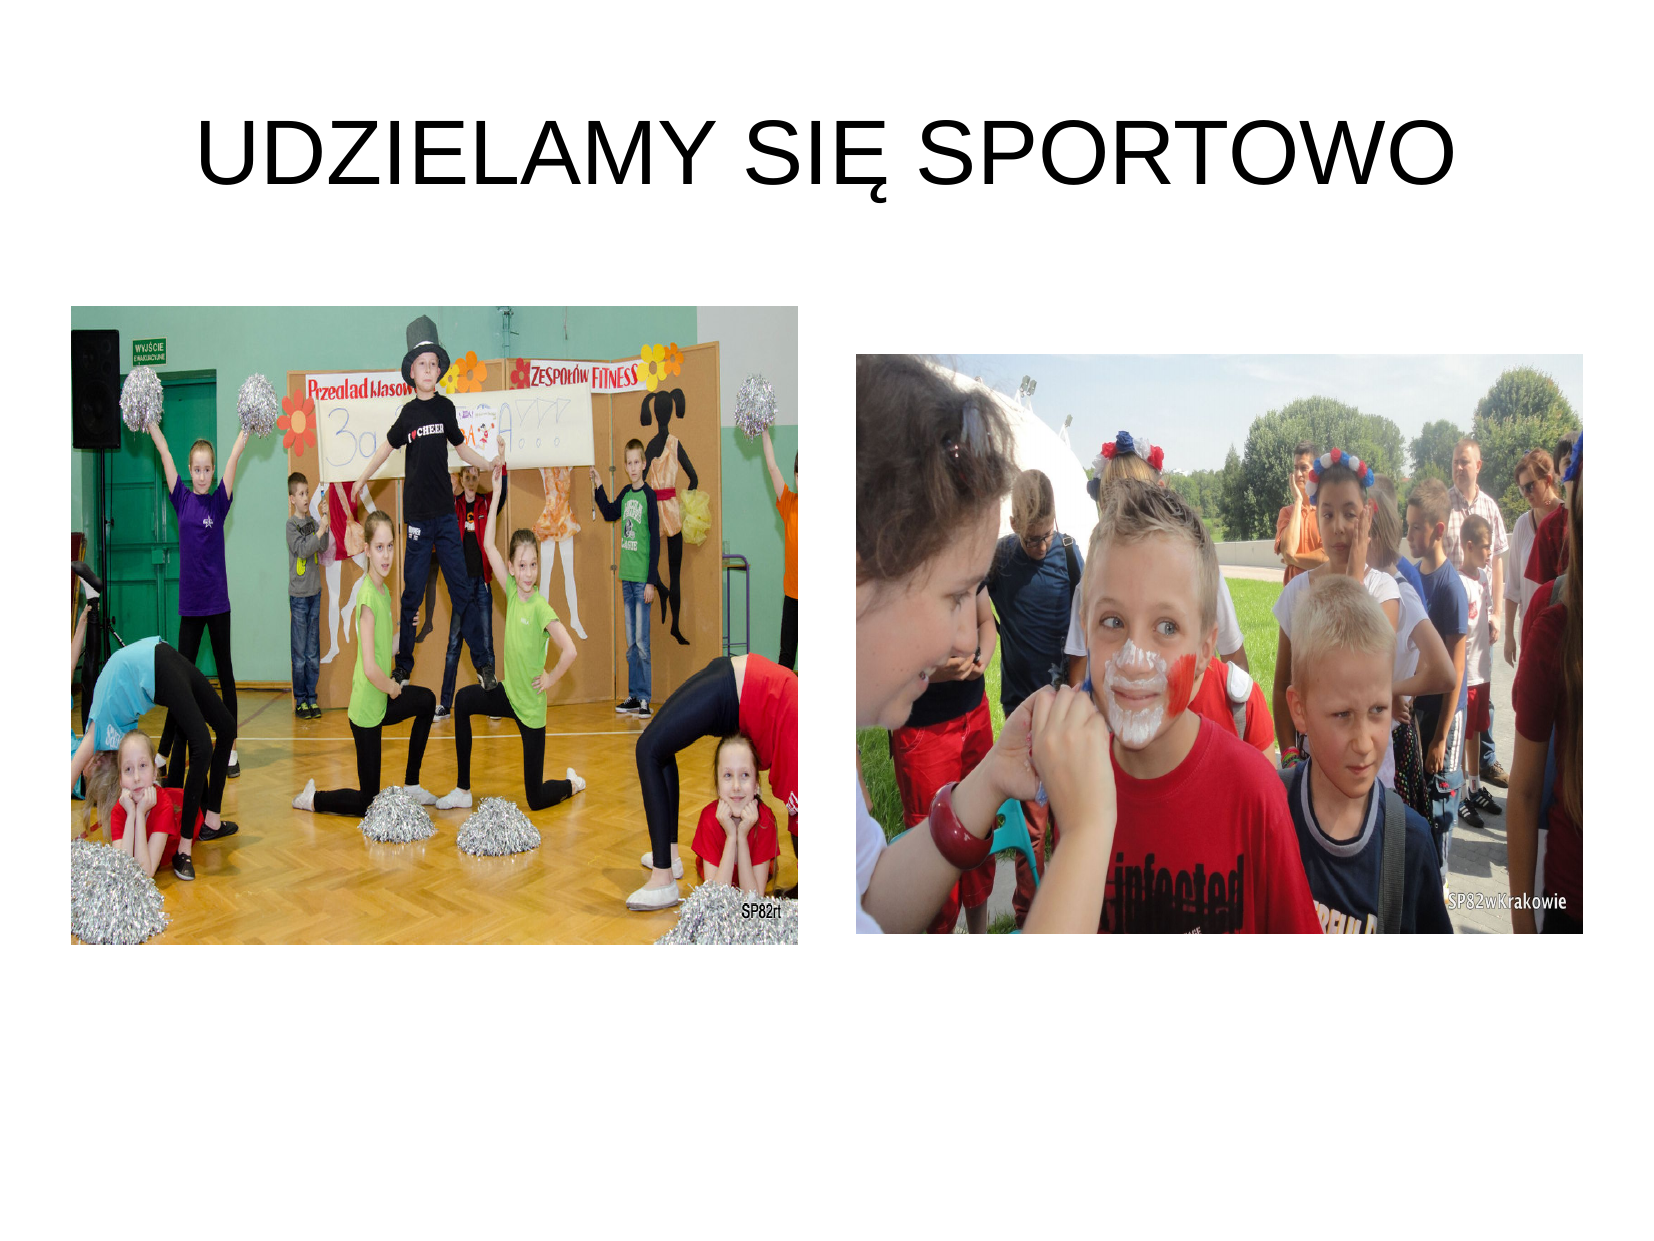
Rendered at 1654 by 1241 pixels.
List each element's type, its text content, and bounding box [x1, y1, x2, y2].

picture [856, 354, 1583, 934]
picture [71, 306, 798, 945]
title UDZIELAMY SIĘ SPORTOWO [82, 49, 1571, 257]
